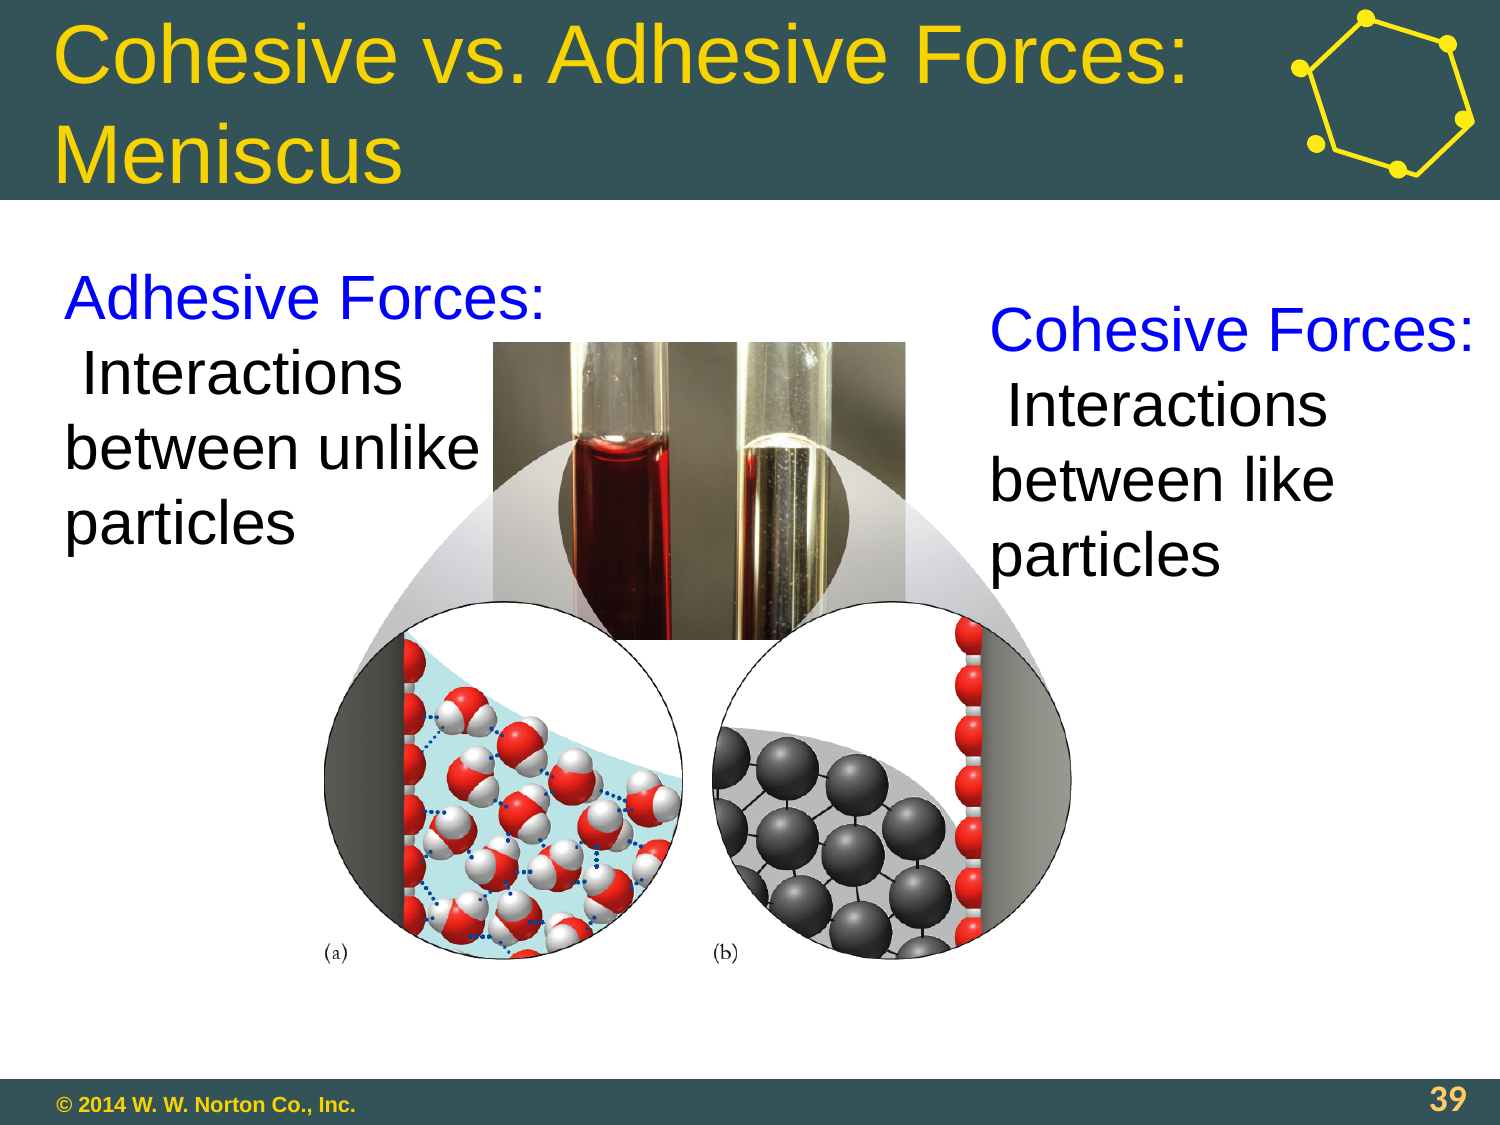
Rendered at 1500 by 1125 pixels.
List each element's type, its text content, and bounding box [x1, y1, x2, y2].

title Cohesive vs. Adhesive Forces: Meniscus [37, 12, 1213, 188]
picture [324, 337, 1080, 968]
slide_number <number> [1412, 1074, 1482, 1119]
text_box Cohesive Forces: Interactions between like particles [974, 281, 1500, 597]
text_box Adhesive Forces: Interactions between unlike particles [49, 249, 563, 565]
